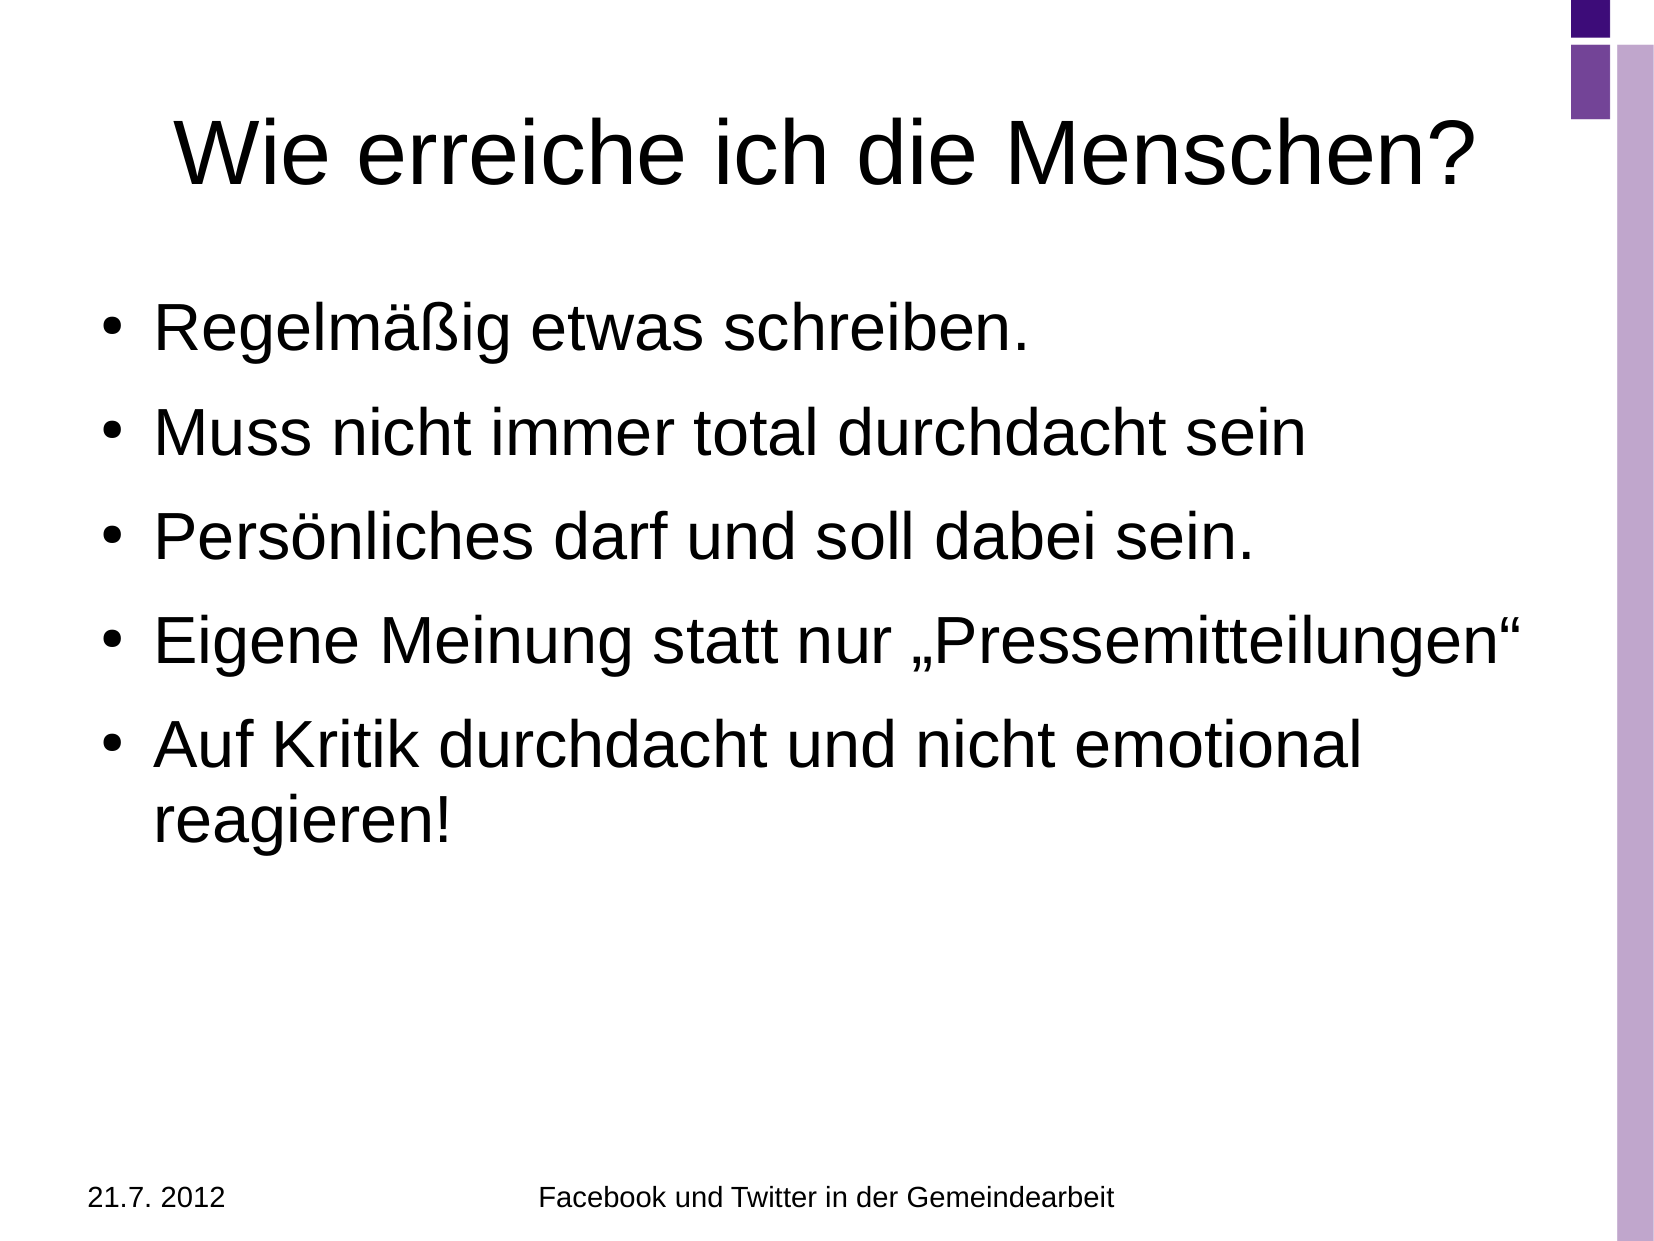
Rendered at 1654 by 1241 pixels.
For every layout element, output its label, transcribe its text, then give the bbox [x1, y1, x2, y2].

picture [1571, 0, 1654, 1241]
list Regelmäßig etwas schreiben. Muss nicht immer total durchdacht sein Persönliches darf und soll dabei sein. Eigene Meinung statt nur „Pressemitteilungen“ Auf Kritik durchdacht und nicht emotional reagieren! [82, 290, 1571, 1109]
title Wie erreiche ich die Menschen? [82, 49, 1571, 257]
